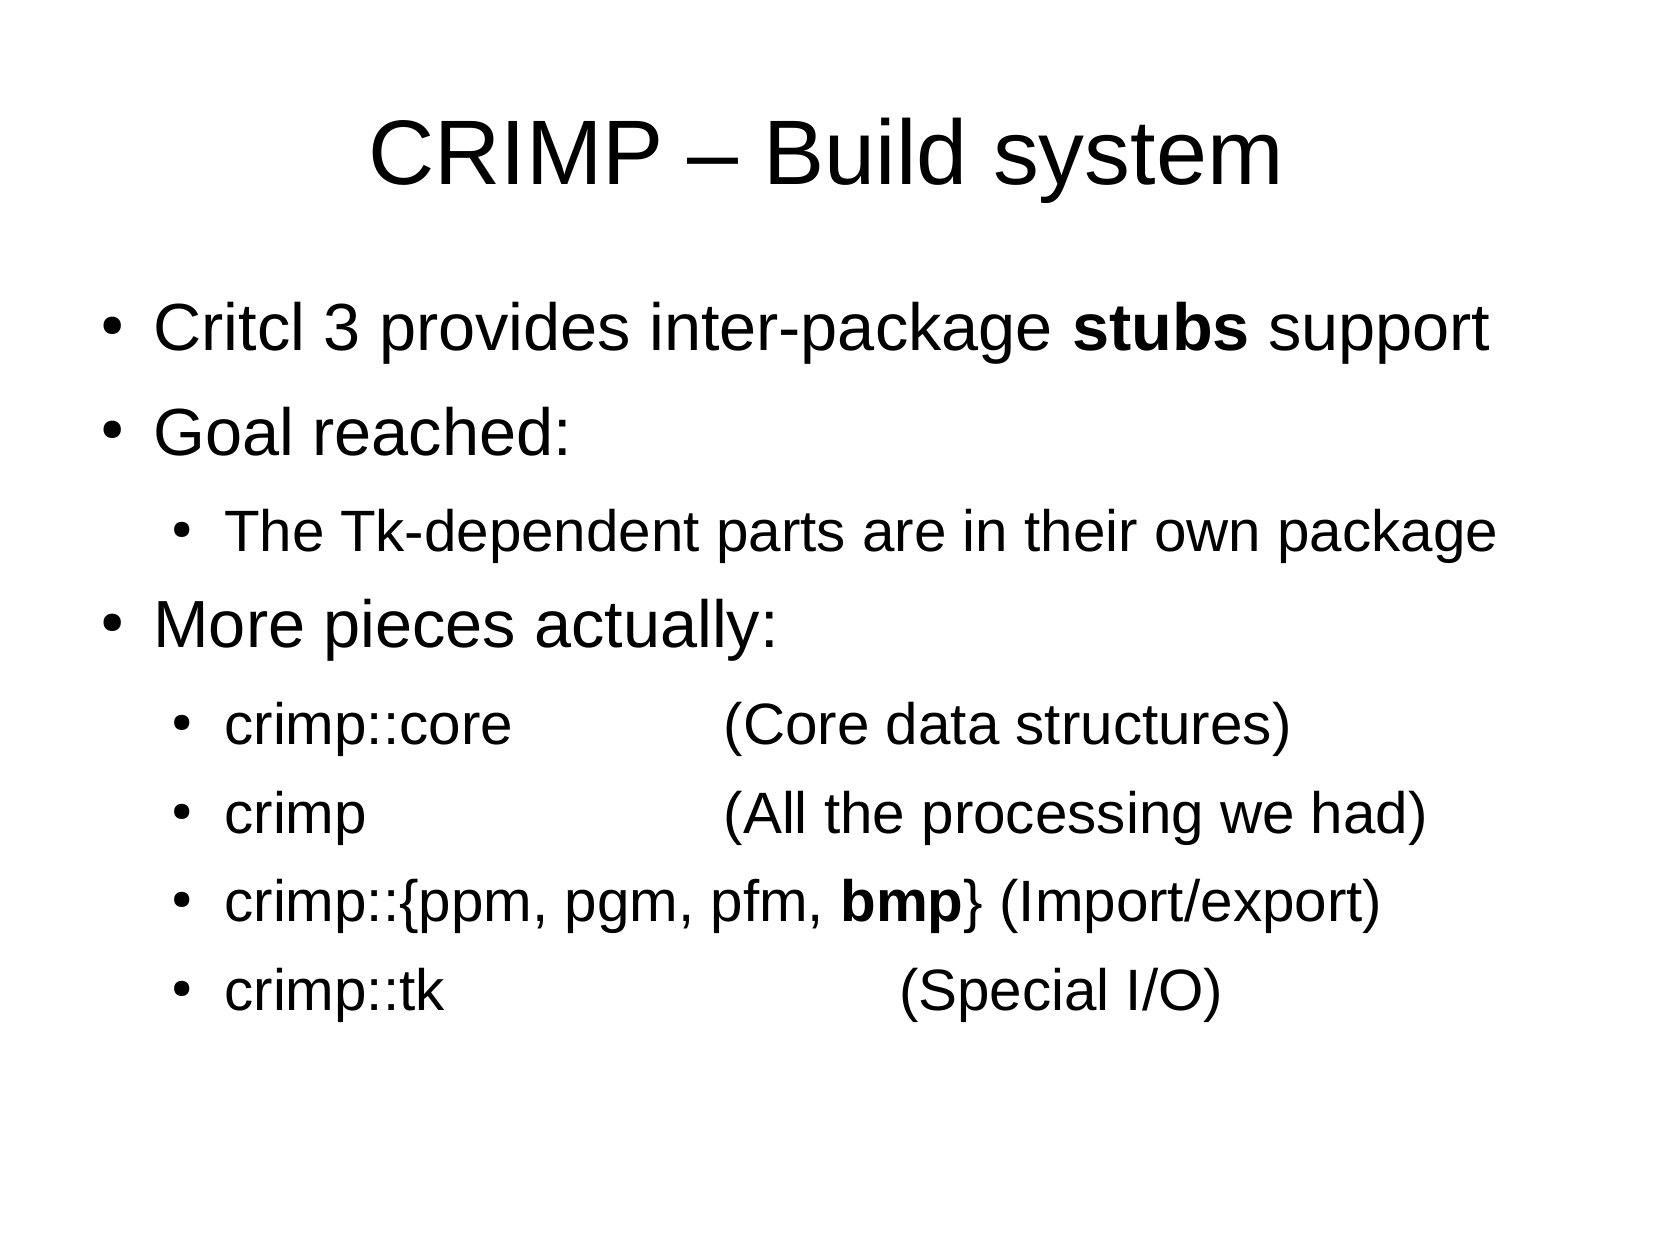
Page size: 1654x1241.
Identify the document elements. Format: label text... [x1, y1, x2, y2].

list Critcl 3 provides inter-package stubs support Goal reached: The Tk-dependent parts are in their own package More pieces actually: crimp::core (Core data structures) crimp (All the processing we had) crimp::{ppm, pgm, pfm, bmp} (Import/export) crimp::tk (Special I/O) [82, 290, 1571, 1094]
title CRIMP – Build system [82, 56, 1571, 250]
